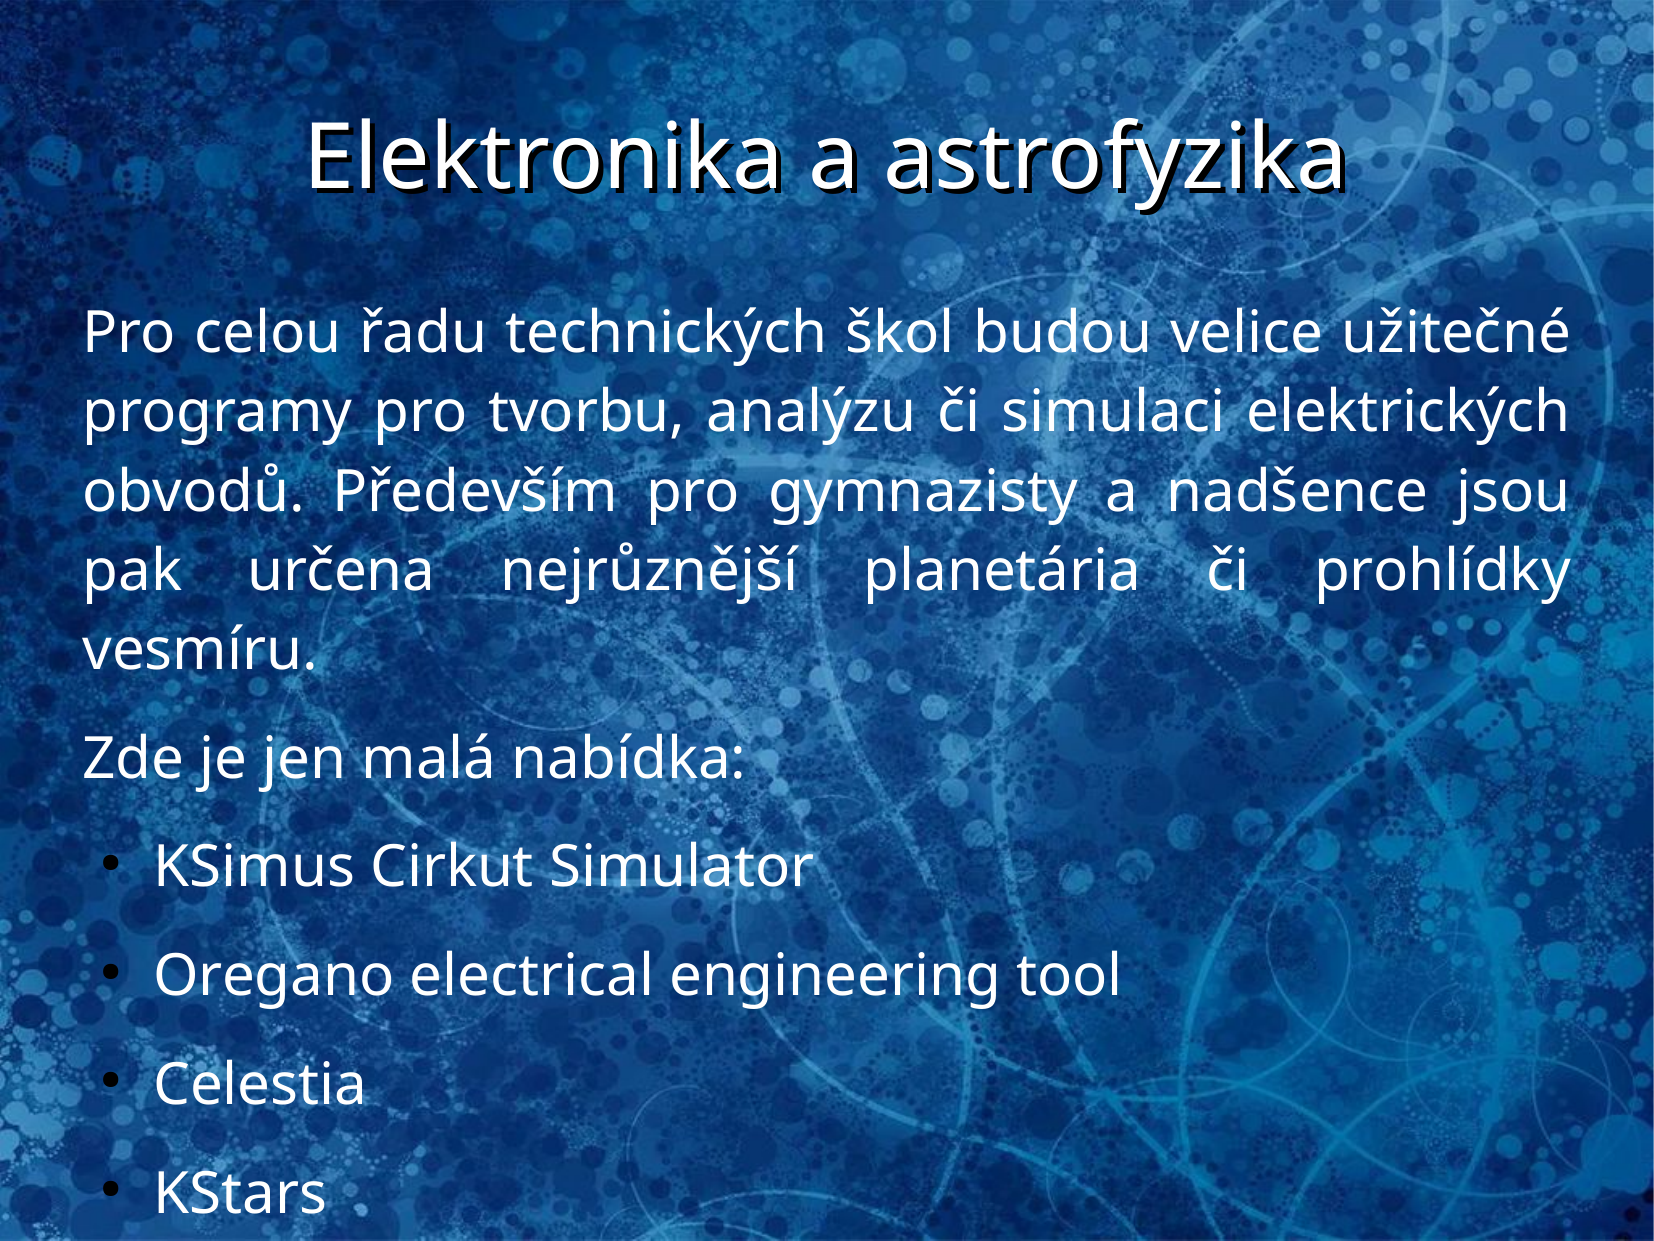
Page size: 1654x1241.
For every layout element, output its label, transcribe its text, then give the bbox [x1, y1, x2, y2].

title Elektronika a astrofyzika [82, 49, 1571, 257]
picture [0, 0, 1654, 1241]
list Pro celou řadu technických škol budou velice užitečné programy pro tvorbu, analýzu či simulaci elektrických obvodů. Především pro gymnazisty a nadšence jsou pak určena nejrůznější planetária či prohlídky vesmíru. Zde je jen malá nabídka: KSimus Cirkut Simulator Oregano electrical engineering tool Celestia KStars [82, 290, 1571, 1146]
